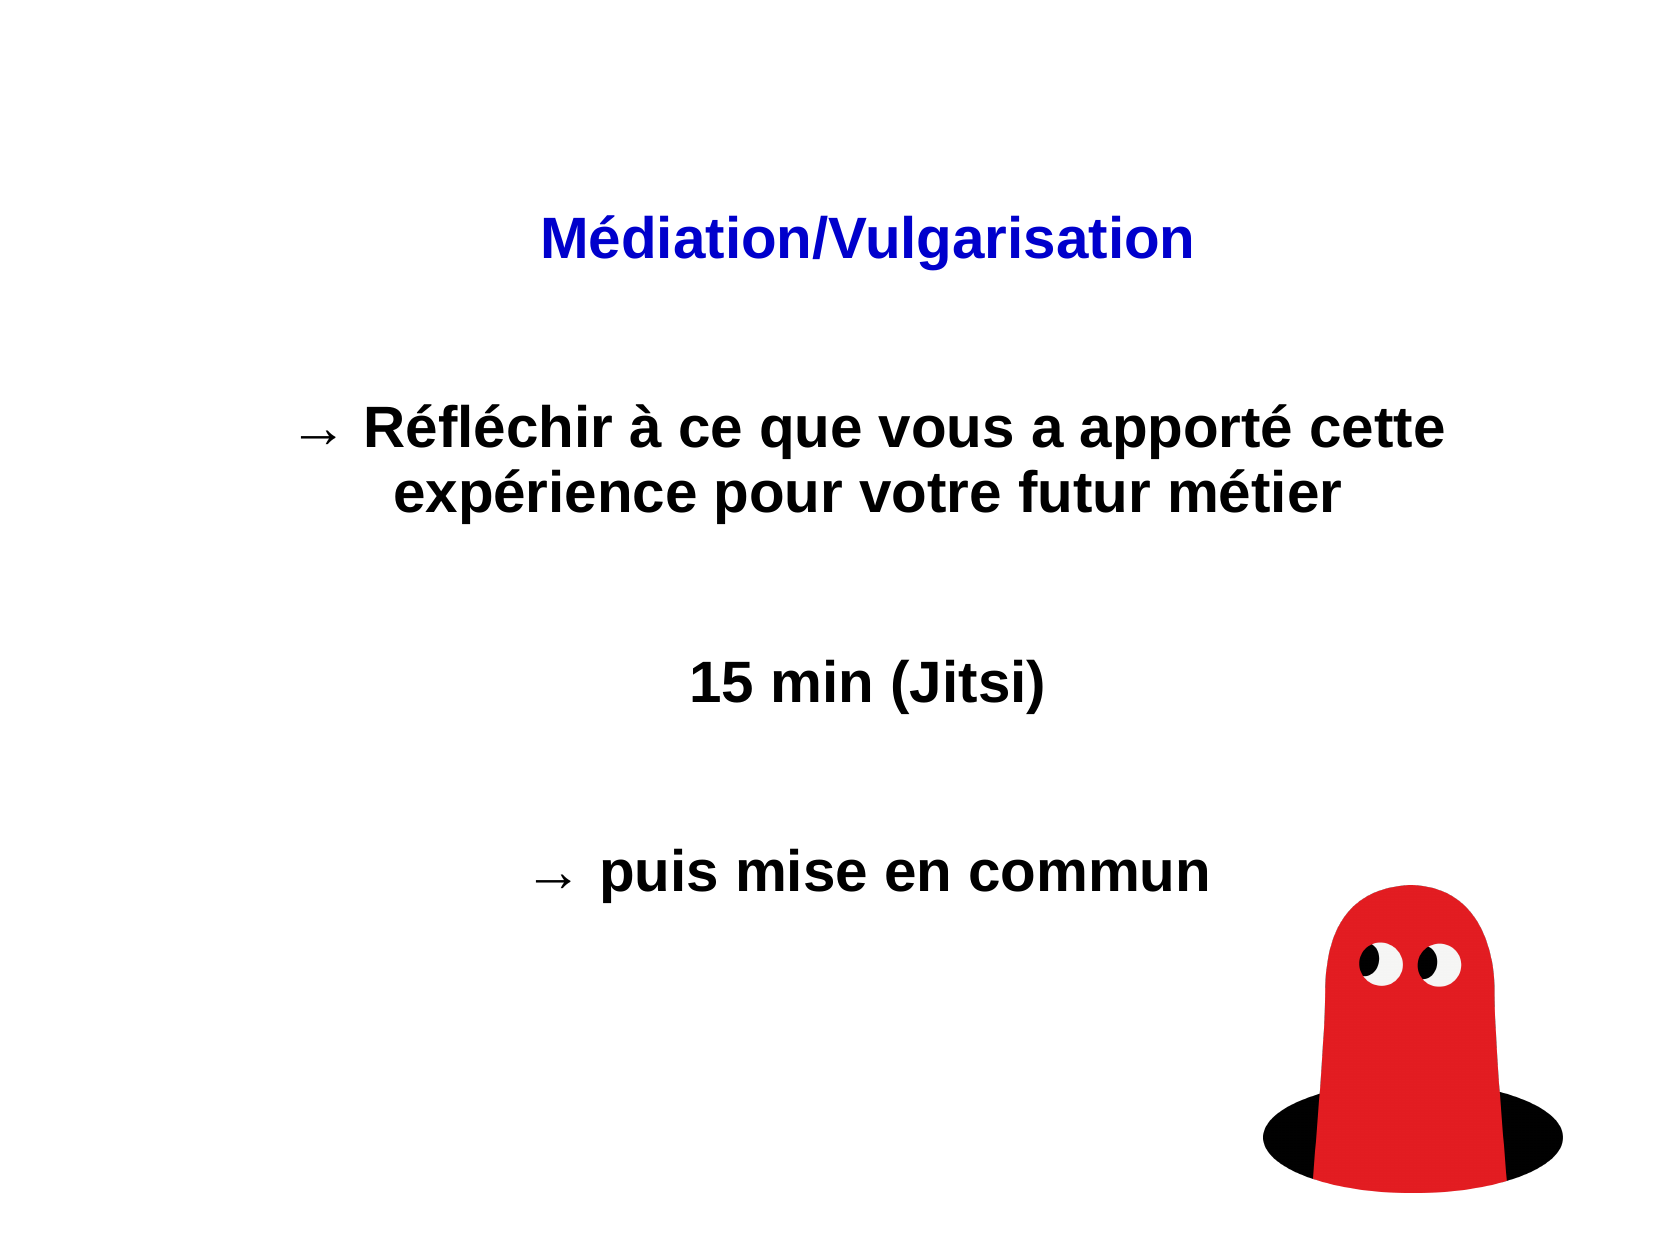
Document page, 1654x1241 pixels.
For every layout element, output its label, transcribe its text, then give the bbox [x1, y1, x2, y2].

picture [1263, 885, 1563, 1193]
list Médiation/Vulgarisation → Réfléchir à ce que vous a apporté cette expérience pour votre futur métier 15 min (Jitsi) → puis mise en commun [82, 206, 1583, 904]
